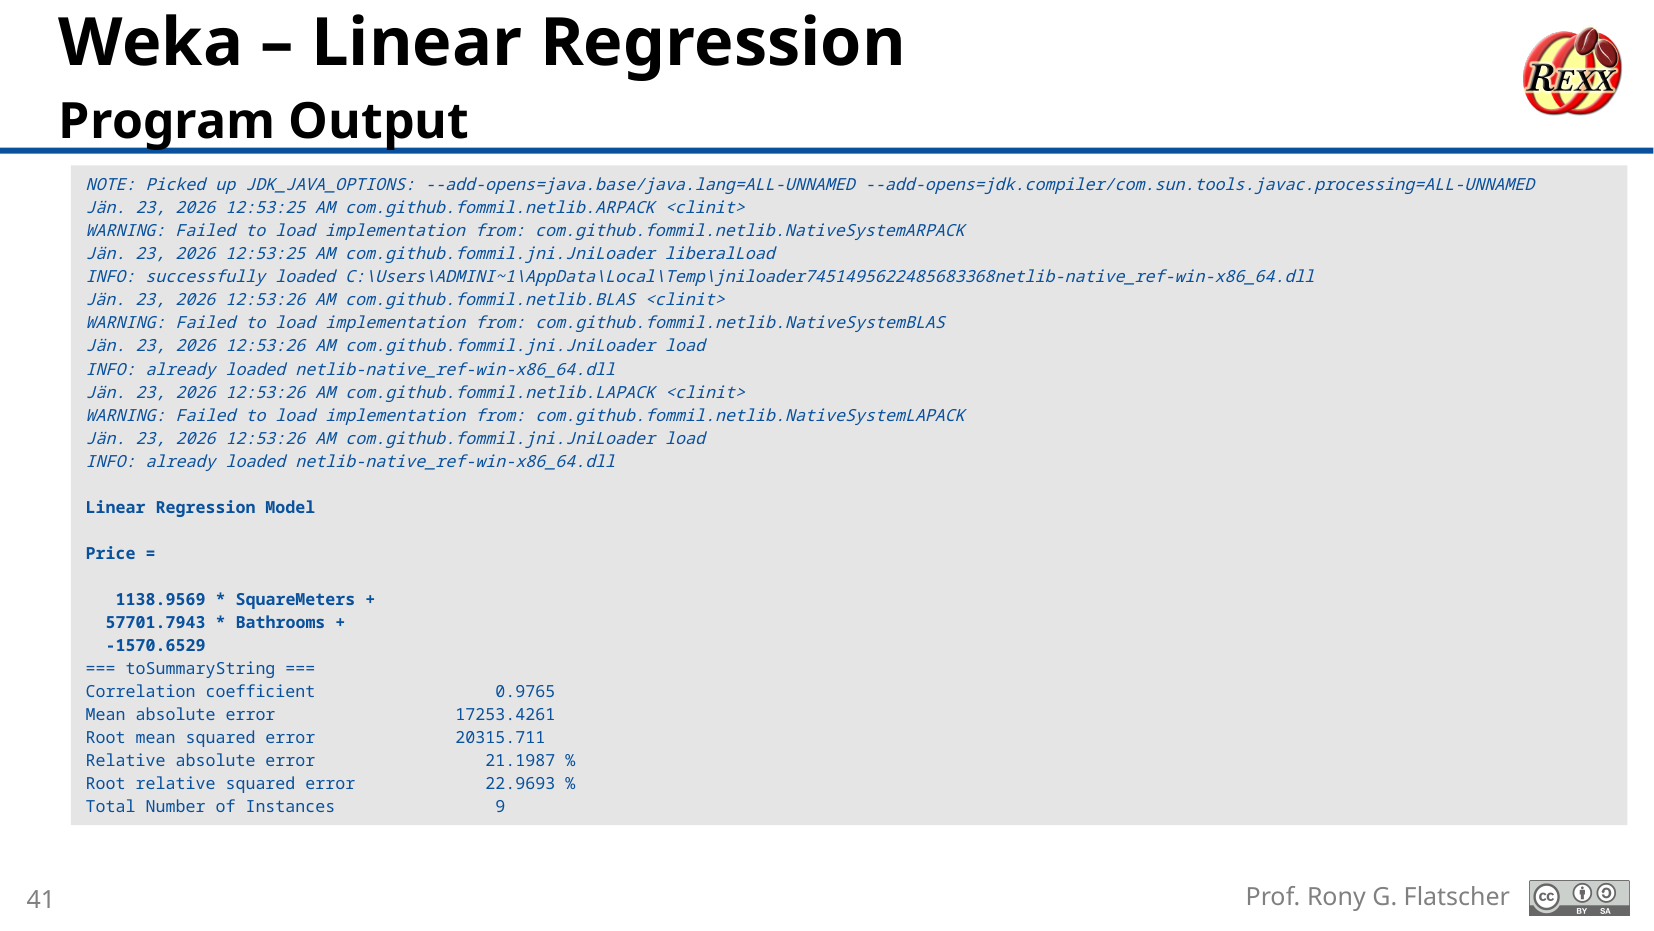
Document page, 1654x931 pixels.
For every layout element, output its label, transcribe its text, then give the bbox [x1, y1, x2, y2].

text_box NOTE: Picked up JDK_JAVA_OPTIONS: --add-opens=java.base/java.lang=ALL-UNNAMED --add-opens=jdk.compiler/com.sun.tools.javac.processing=ALL-UNNAMED Jän. 23, 2026 12:53:25 AM com.github.fommil.netlib.ARPACK <clinit> WARNING: Failed to load implementation from: com.github.fommil.netlib.NativeSystemARPACK Jän. 23, 2026 12:53:25 AM com.github.fommil.jni.JniLoader liberalLoad INFO: successfully loaded C:\Users\ADMINI~1\AppData\Local\Temp\jniloader7451495622485683368netlib-native_ref-win-x86_64.dll Jän. 23, 2026 12:53:26 AM com.github.fommil.netlib.BLAS <clinit> WARNING: Failed to load implementation from: com.github.fommil.netlib.NativeSystemBLAS Jän. 23, 2026 12:53:26 AM com.github.fommil.jni.JniLoader load INFO: already loaded netlib-native_ref-win-x86_64.dll Jän. 23, 2026 12:53:26 AM com.github.fommil.netlib.LAPACK <clinit> WARNING: Failed to load implementation from: com.github.fommil.netlib.NativeSystemLAPACK Jän. 23, 2026 12:53:26 AM com.github.fommil.jni.JniLoader load INFO: already loaded netlib-native_ref-win-x86_64.dll Linear Regression Model Price = 1138.9569 * SquareMeters + 57701.7943 * Bathrooms + -1570.6529 === toSummaryString === Correlation coefficient 0.9765 Mean absolute error 17253.4261 Root mean squared error 20315.711 Relative absolute error 21.1987 % Root relative squared error 22.9693 % Total Number of Instances 9 [70, 165, 1628, 789]
title Weka – Linear Regression Program Output [0, 0, 1625, 150]
